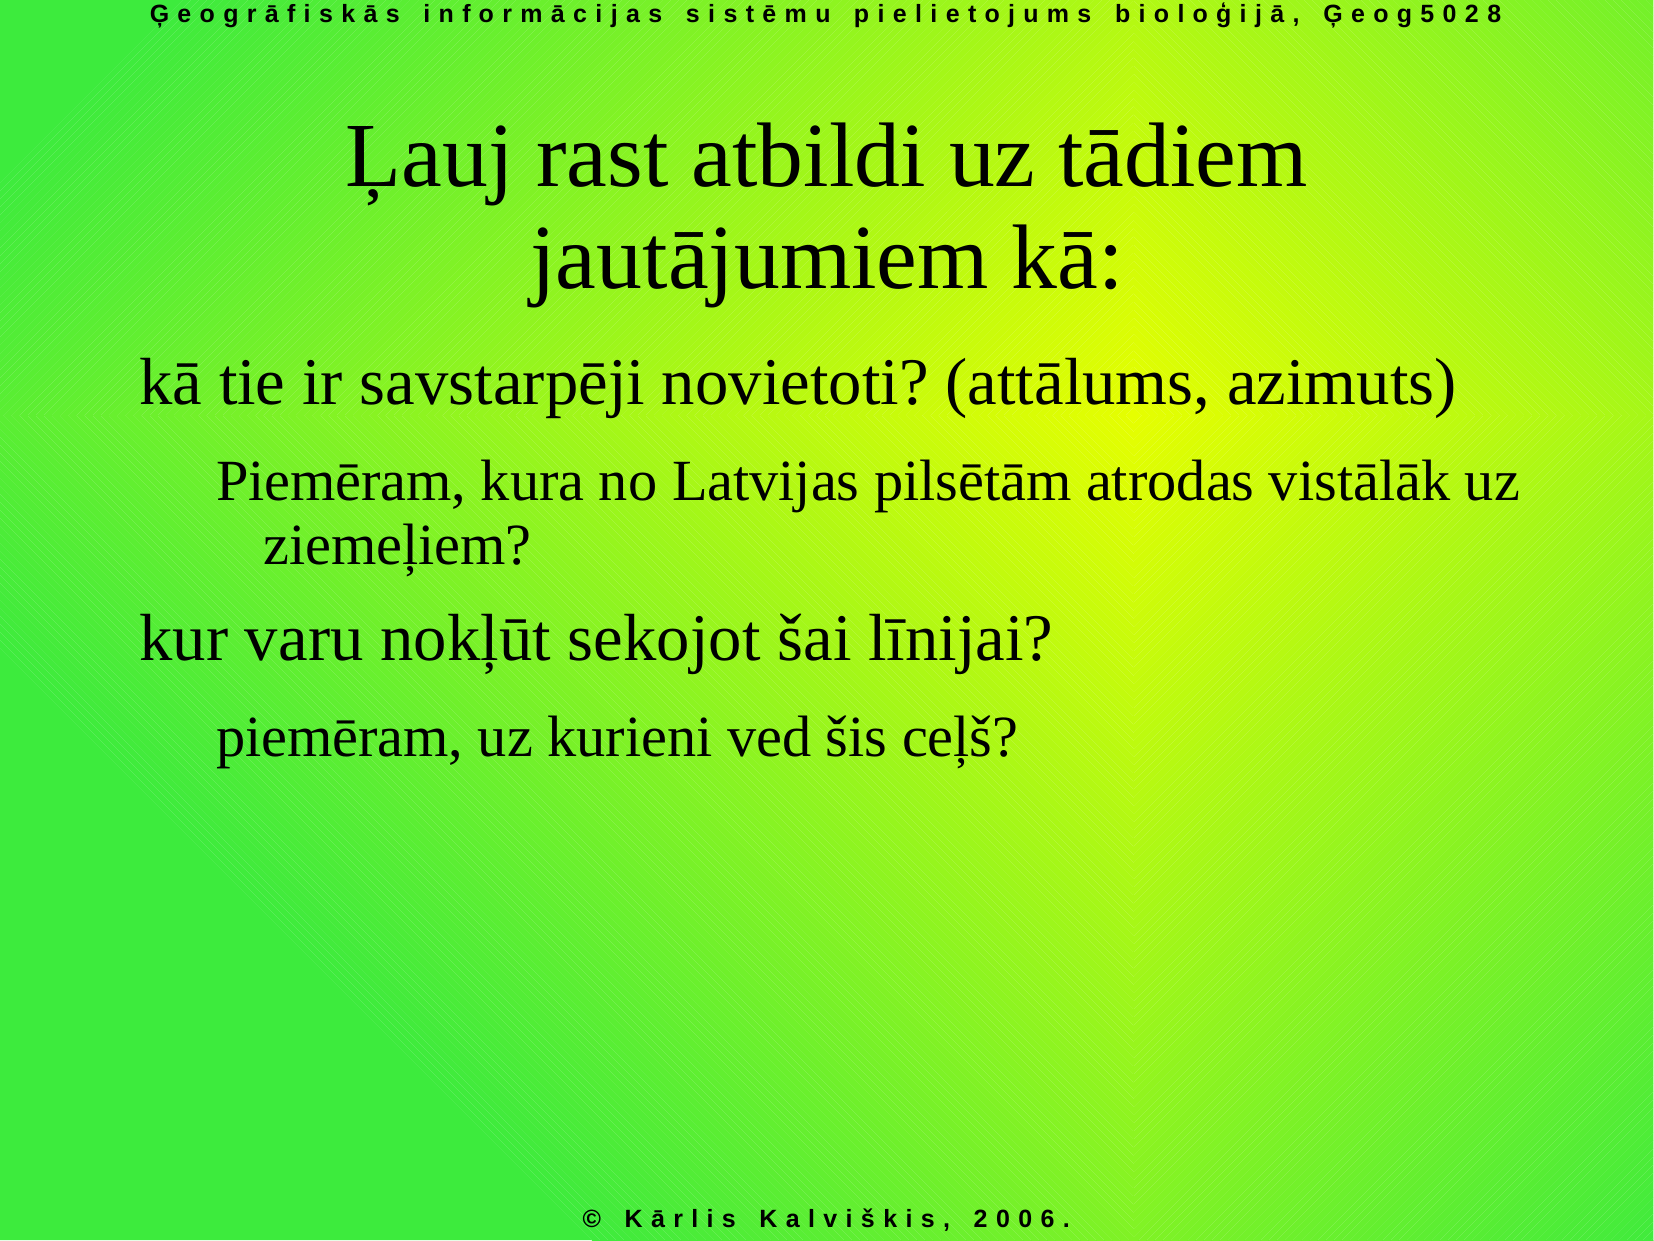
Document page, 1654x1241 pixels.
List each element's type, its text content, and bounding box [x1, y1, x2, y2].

list kā tie ir savstarpēji novietoti? (attālums, azimuts) Piemēram, kura no Latvijas pilsētām atrodas vistālāk uz ziemeļiem? kur varu nokļūt sekojot šai līnijai? piemēram, uz kurieni ved šis ceļš? [121, 344, 1534, 1127]
title Ļauj rast atbildi uz tādiem jautājumiem kā: [121, 102, 1534, 311]
